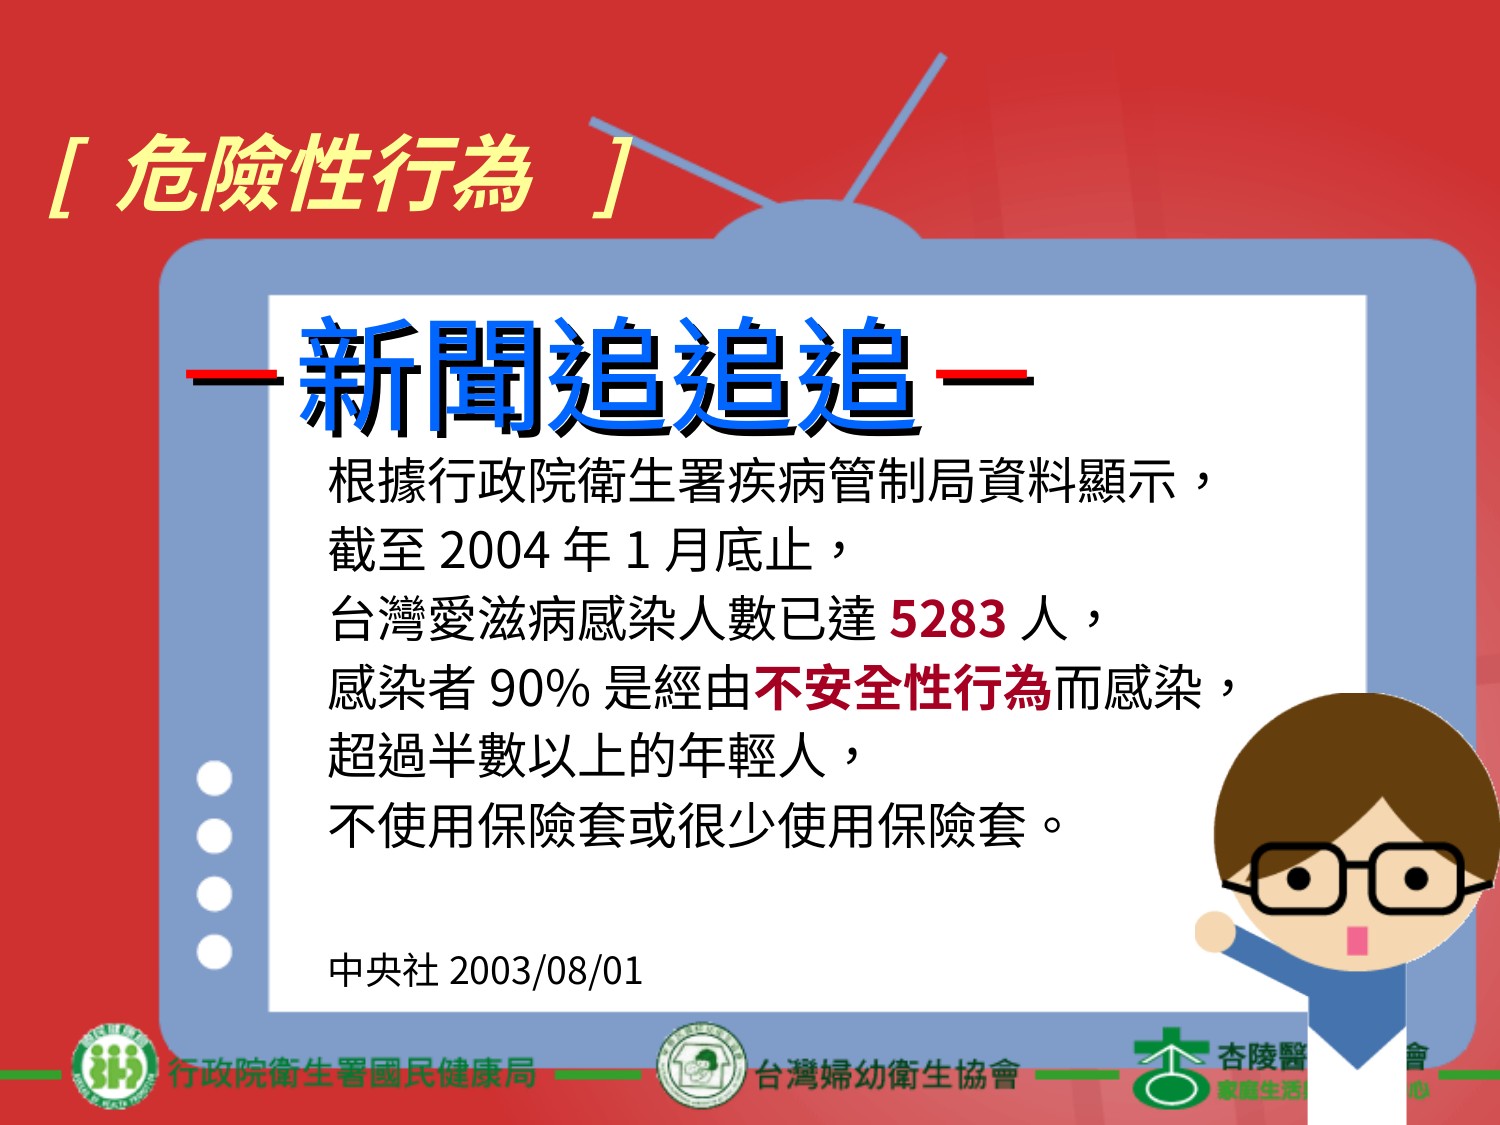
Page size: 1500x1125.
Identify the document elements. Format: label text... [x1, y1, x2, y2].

text_box [ 危險性行為 ] －新聞追追追－ [29, 113, 1117, 455]
picture [0, 0, 1500, 1125]
text_box 中央社2003/08/01 [312, 939, 660, 1000]
text_box 根據行政院衛生署疾病管制局資料顯示， 截至2004年1月底止， 台灣愛滋病感染人數已達5283人， 感染者90%是經由不安全性行為而感染， 超過半數以上的年輕人， 不使用保險套或很少使用保險套。 [312, 432, 1270, 862]
